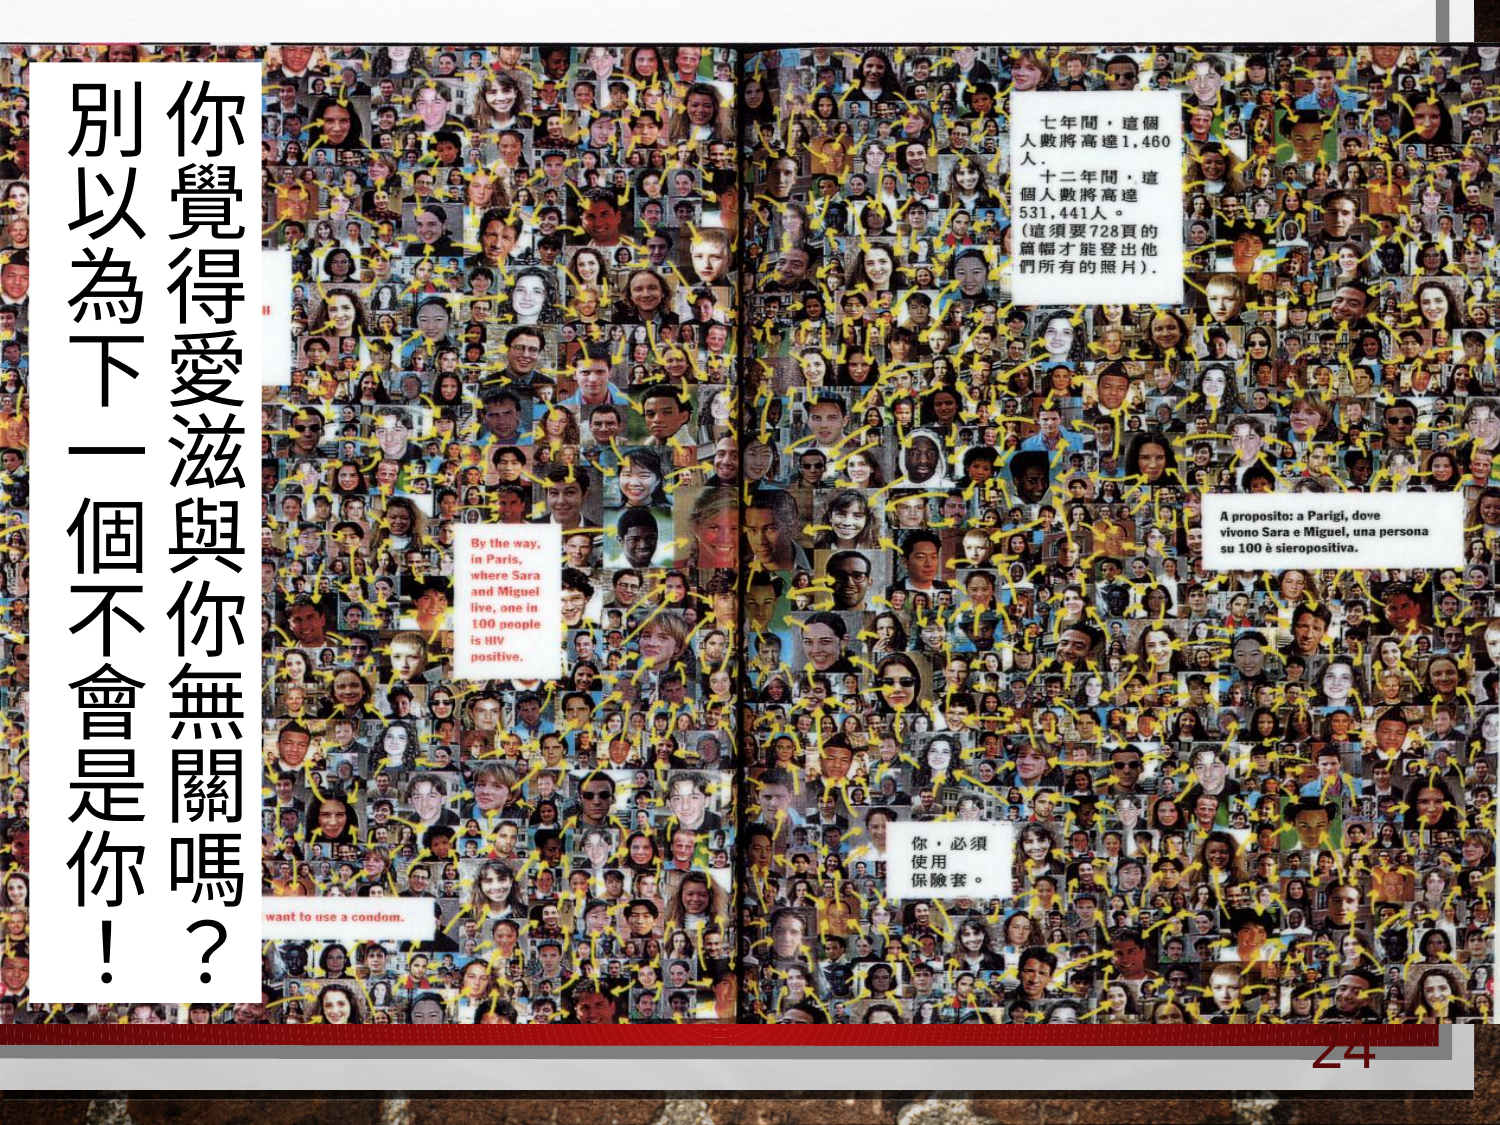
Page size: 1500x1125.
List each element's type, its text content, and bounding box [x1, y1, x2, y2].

picture [0, 42, 1500, 1024]
text_box 24 [1187, 1002, 1500, 1078]
text_box 你覺得愛滋與你無關嗎？別以為下一個不會是你！ [29, 62, 262, 1003]
